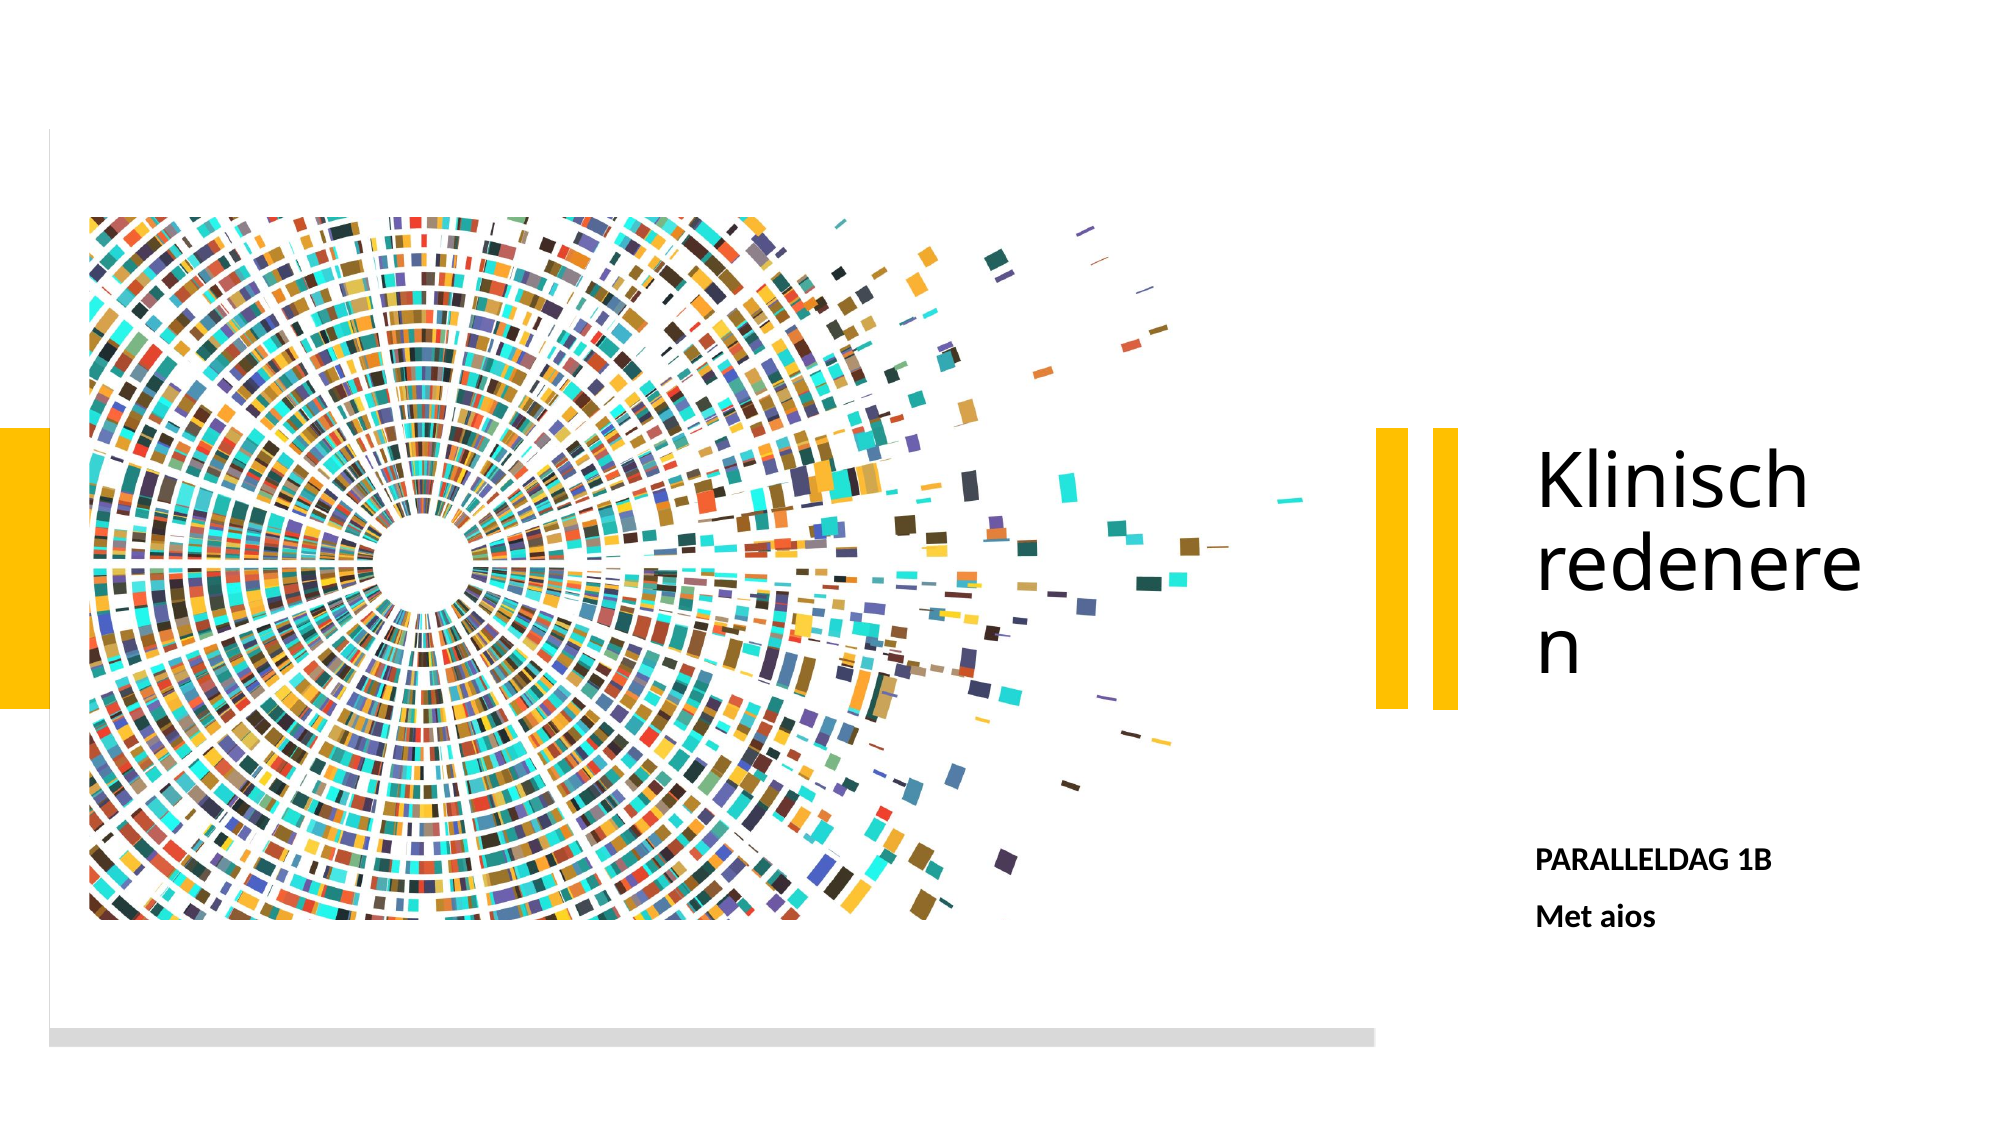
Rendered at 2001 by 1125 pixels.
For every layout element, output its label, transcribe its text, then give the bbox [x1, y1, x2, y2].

text_box [0, 0, 2000, 1125]
title Klinisch redeneren [1520, 331, 1926, 799]
subtitle PARALLELDAG 1B Met aios [1520, 834, 1922, 1028]
picture [89, 217, 1338, 920]
